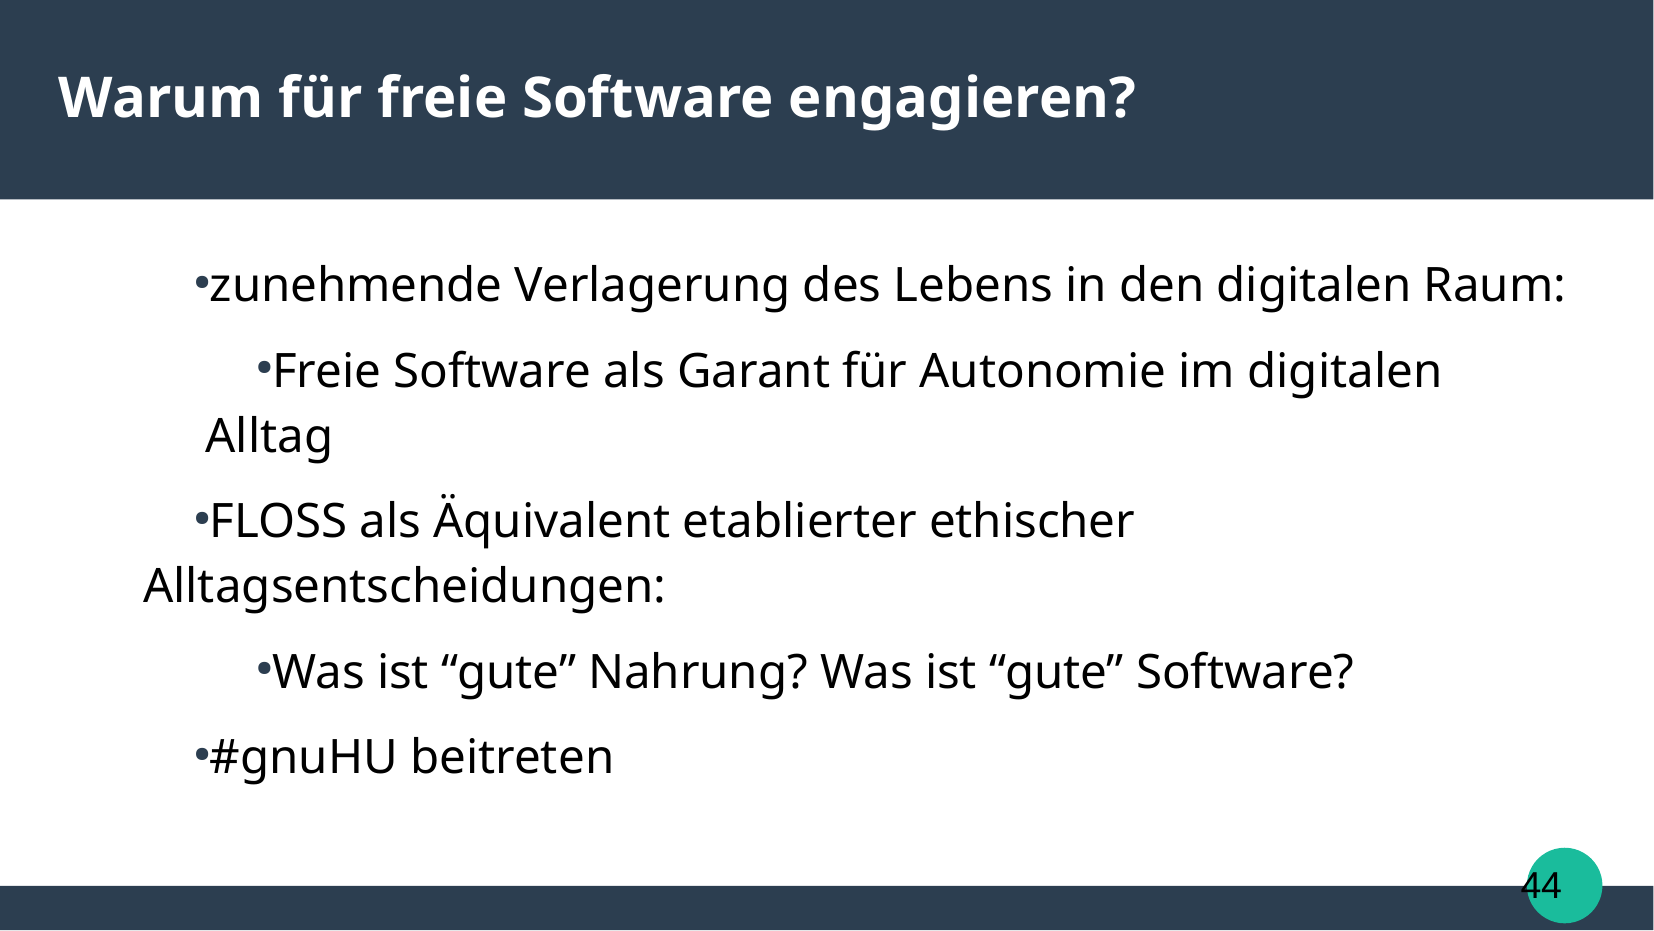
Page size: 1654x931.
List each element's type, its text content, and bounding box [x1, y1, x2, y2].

title Warum für freie Software engagieren? [59, 37, 1595, 155]
list zunehmende Verlagerung des Lebens in den digitalen Raum: Freie Software als Garant für Autonomie im digitalen Alltag FLOSS als Äquivalent etablierter ethischer Alltagsentscheidungen: Was ist “gute” Nahrung? Was ist “gute” Software? #gnuHU beitreten [59, 243, 1595, 864]
